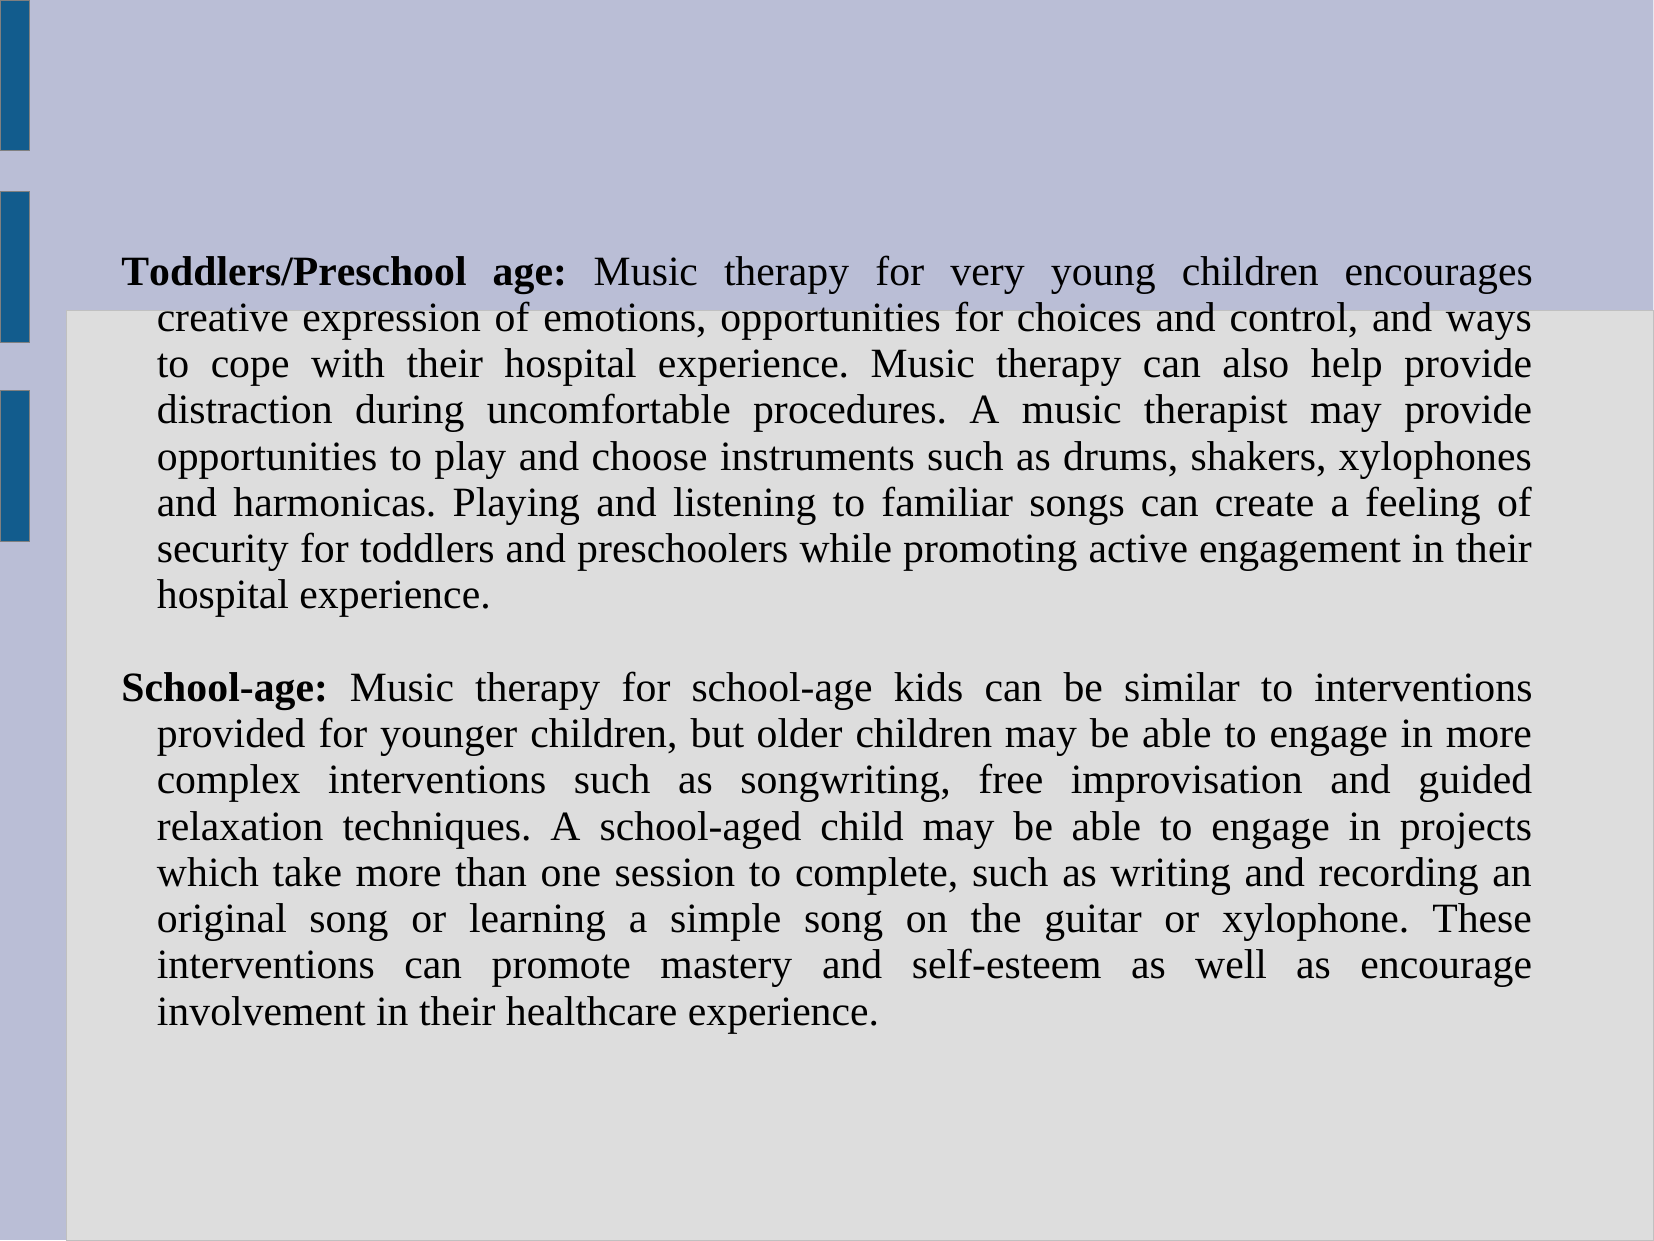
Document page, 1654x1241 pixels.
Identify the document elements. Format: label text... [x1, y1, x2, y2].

subtitle Toddlers/Preschool age: Music therapy for very young children encourages creative expression of emotions, opportunities for choices and control, and ways to cope with their hospital experience. Music therapy can also help provide distraction during uncomfortable procedures. A music therapist may provide opportunities to play and choose instruments such as drums, shakers, xylophones and harmonicas. Playing and listening to familiar songs can create a feeling of security for toddlers and preschoolers while promoting active engagement in their hospital experience. School-age: Music therapy for school-age kids can be similar to interventions provided for younger children, but older children may be able to engage in more complex interventions such as songwriting, free improvisation and guided relaxation techniques. A school-aged child may be able to engage in projects which take more than one session to complete, such as writing and recording an original song or learning a simple song on the guitar or xylophone. These interventions can promote mastery and self-esteem as well as encourage involvement in their healthcare experience. [121, 12, 1534, 1206]
